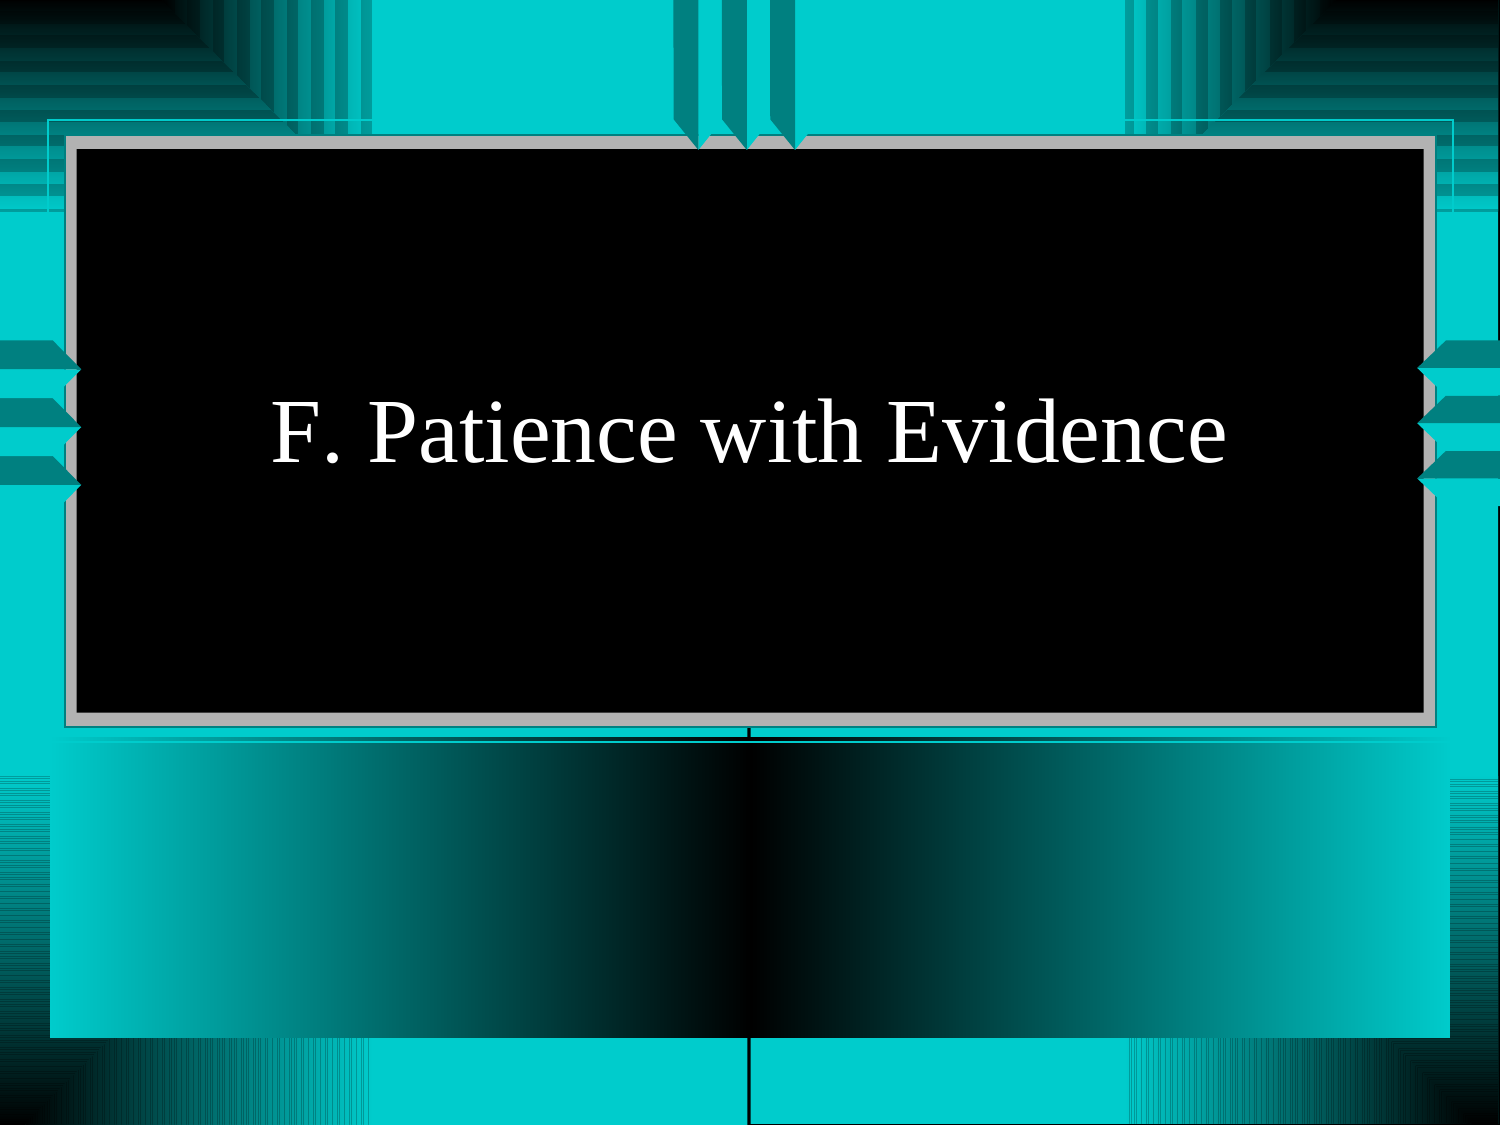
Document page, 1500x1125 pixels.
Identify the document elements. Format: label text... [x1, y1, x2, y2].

title F. Patience with Evidence [112, 337, 1388, 526]
